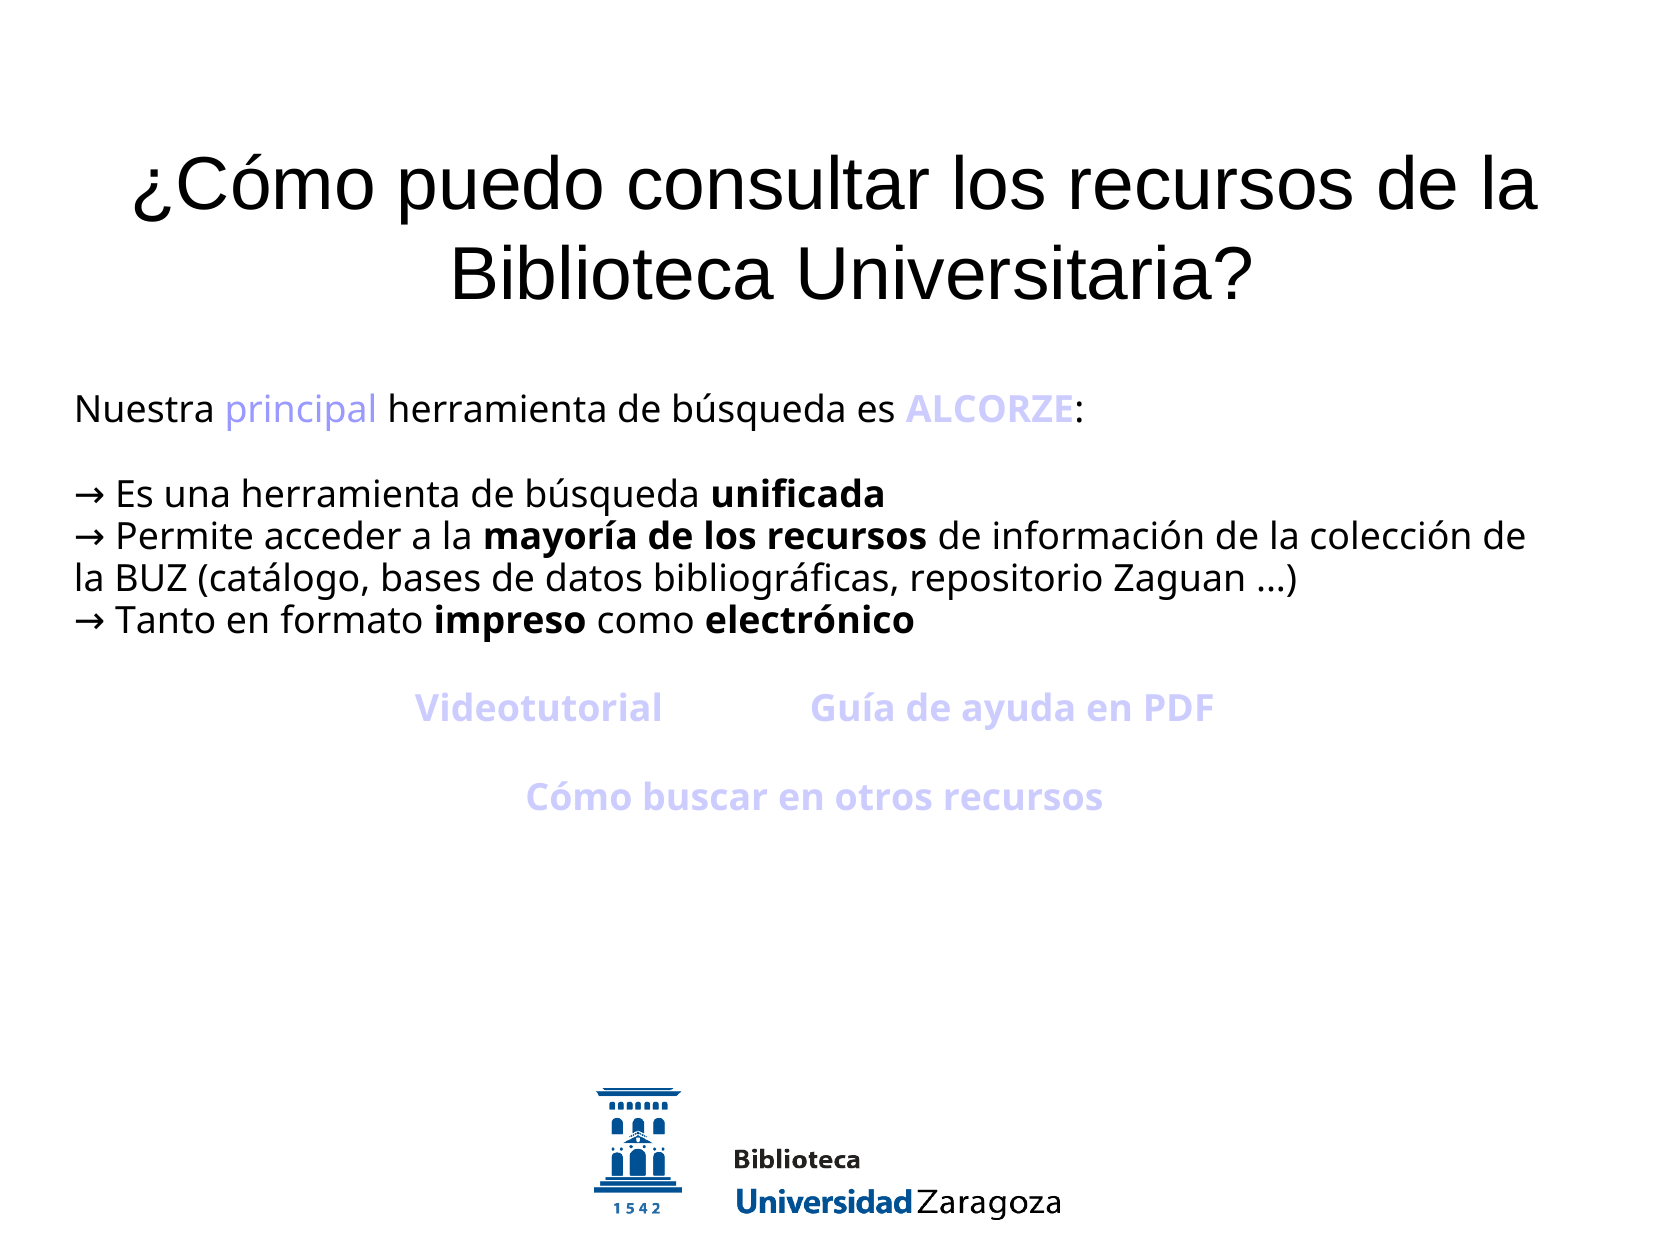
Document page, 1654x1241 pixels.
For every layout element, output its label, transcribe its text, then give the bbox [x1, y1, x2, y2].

text_box ¿Cómo puedo consultar los recursos de la Biblioteca Universitaria? [84, 35, 1584, 414]
picture [594, 1088, 1060, 1220]
text_box Nuestra principal herramienta de búsqueda es ALCORZE: → Es una herramienta de búsqueda unificada → Permite acceder a la mayoría de los recursos de información de la colección de la BUZ (catálogo, bases de datos bibliográficas, repositorio Zaguan ...) → Tanto en formato impreso como electrónico Videotutorial Guía de ayuda en PDF Cómo buscar en otros recursos [59, 377, 1571, 981]
